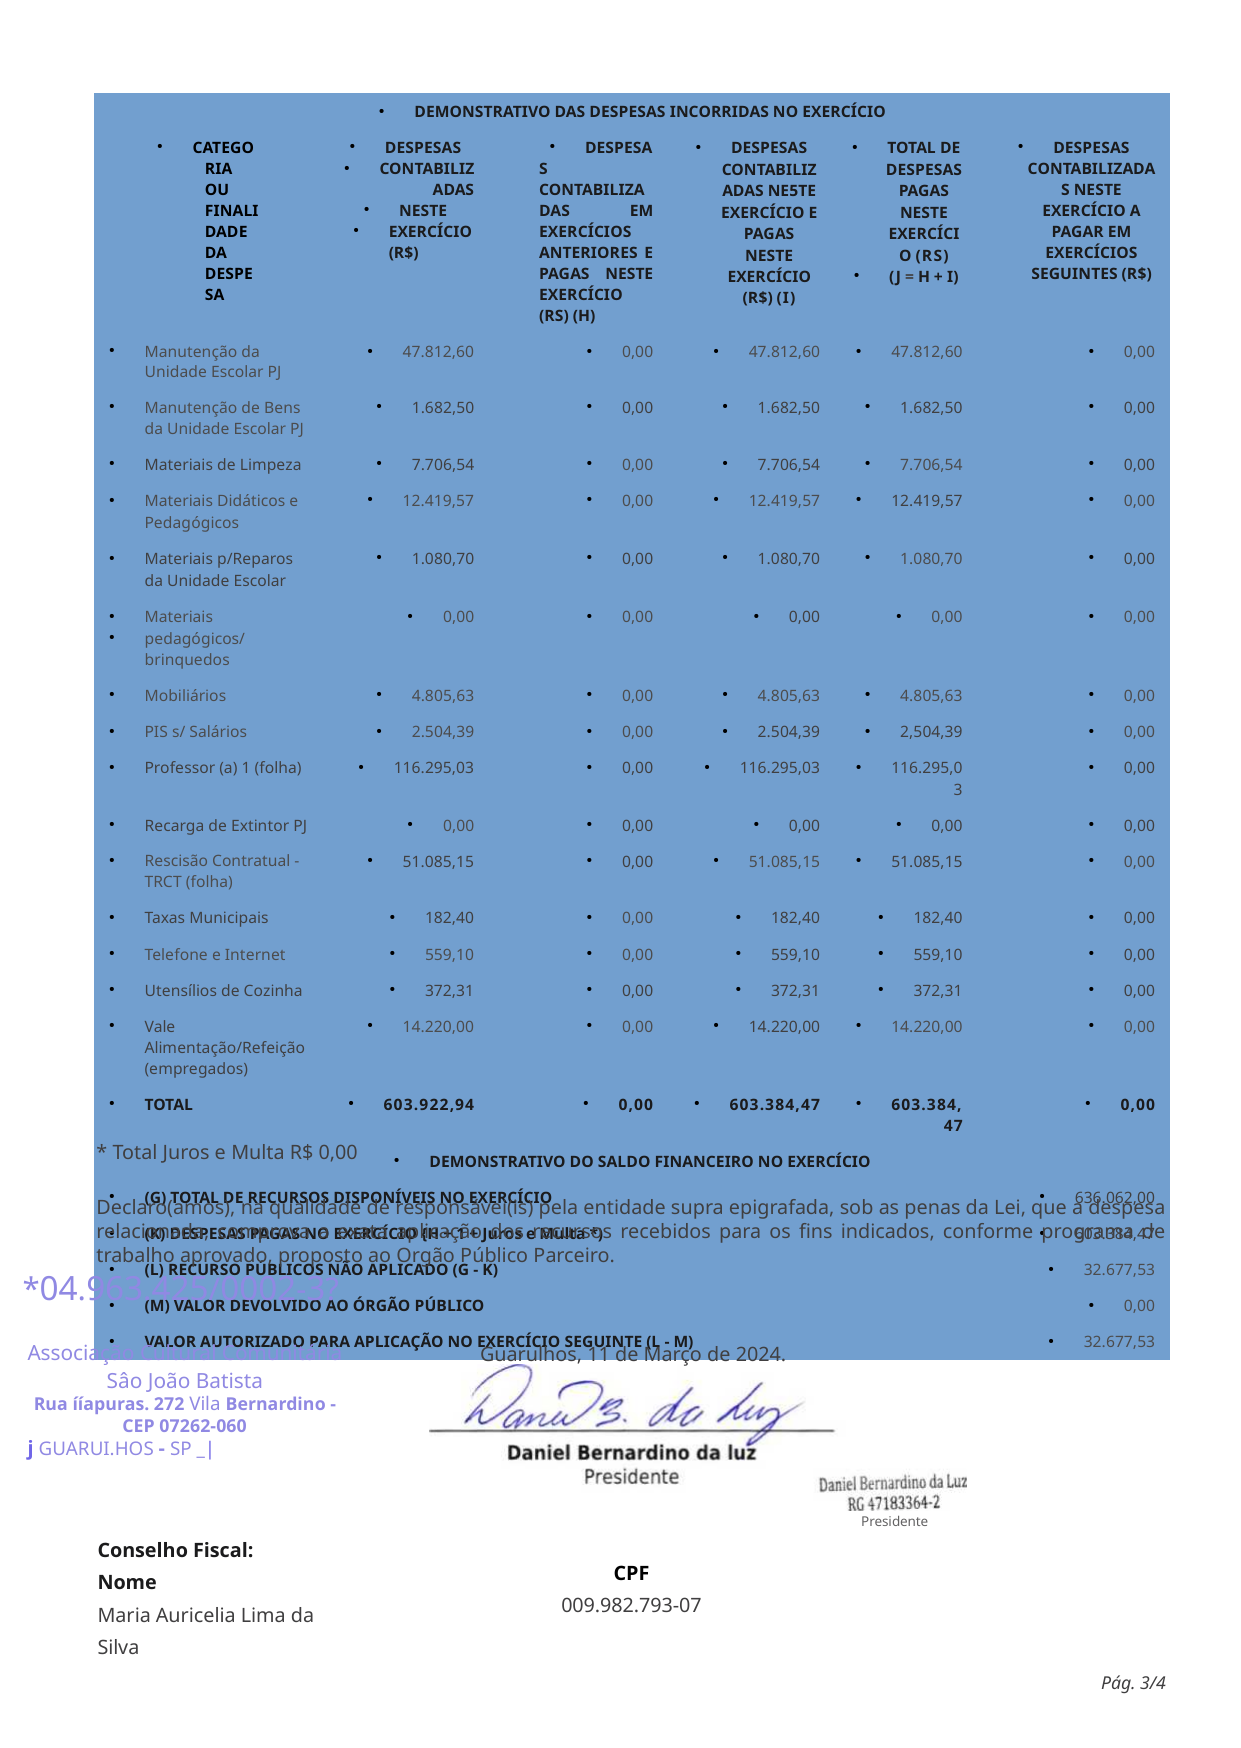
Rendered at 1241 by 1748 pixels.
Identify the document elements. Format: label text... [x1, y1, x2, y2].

table_cell 47.812,60 [835, 334, 977, 389]
table_cell 1.682,50 [322, 389, 489, 446]
table_cell 0,00 [489, 677, 668, 714]
table_cell 0,00 [489, 482, 668, 540]
table_cell 32.677,53 [977, 1252, 1170, 1288]
table_cell 0,00 [489, 1086, 668, 1143]
table_cell 0,00 [668, 807, 835, 843]
table_cell Materiais pedagógicos/brinquedos [94, 599, 322, 677]
text_box Presidente [861, 1512, 929, 1533]
table_cell 182,40 [322, 900, 489, 936]
table_cell 4.805,63 [835, 677, 977, 714]
text_box Declaro(amos), na qualidade de responsávei(is) pela entidade supra epigrafada, sob as penas da Lei, que a despesa relacionada, comprova a exata aplicação dos recursos recebidos para os fins indicados, conforme programa de trabalho aprovado, proposto ao Orgão Público Parceiro. [96, 1194, 1167, 1268]
table_cell 51.085,15 [322, 843, 489, 900]
table_cell 0,00 [322, 599, 489, 677]
table_cell 7.706,54 [835, 446, 977, 482]
text_box *04.963.425/0002-3? [22, 1267, 358, 1333]
table_cell 116.295,03 [668, 750, 835, 807]
table_cell 603.384,47 [668, 1086, 835, 1143]
table_cell 0,00 [977, 807, 1170, 843]
table_cell 0,00 [489, 714, 668, 750]
table_cell 2,504,39 [835, 714, 977, 750]
table_cell 1.682,50 [835, 389, 977, 446]
table_cell 0,00 [489, 843, 668, 900]
table_cell 0,00 [835, 807, 977, 843]
table_cell VALOR AUTORIZADO PARA APLICAÇÃO NO EXERCÍCIO SEGUINTE (L - M) [94, 1324, 977, 1360]
table_cell 0,00 [977, 714, 1170, 750]
table_cell 0,00 [489, 750, 668, 807]
table_cell 0,00 [977, 972, 1170, 1008]
table_cell Rescisão Contratual -TRCT (folha) [94, 843, 322, 900]
table_cell 0,00 [977, 1086, 1170, 1143]
table_cell 0,00 [977, 599, 1170, 677]
table_cell Manutenção de Bens da Unidade Escolar PJ [94, 389, 322, 446]
table_cell 0,00 [489, 936, 668, 972]
table_cell 0,00 [489, 599, 668, 677]
table_cell 0,00 [977, 446, 1170, 482]
table_cell 14.220,00 [322, 1008, 489, 1086]
table_cell Utensílios de Cozinha [94, 972, 322, 1008]
table_cell 12.419,57 [835, 482, 977, 540]
table_cell 1.080,70 [835, 540, 977, 599]
text_box * Total Juros e Multa R$ 0,00 [96, 1140, 359, 1165]
table_cell 603.384,47 [835, 1086, 977, 1143]
table_cell 51.085,15 [835, 843, 977, 900]
table_cell 0,00 [977, 389, 1170, 446]
table_cell 0,00 [322, 807, 489, 843]
table_cell 636.062,00 [977, 1179, 1170, 1216]
table_cell Recarga de Extintor PJ [94, 807, 322, 843]
table_cell 14.220,00 [668, 1008, 835, 1086]
table_cell 0,00 [977, 900, 1170, 936]
table_cell DEMONSTRATIVO DO SALDO FINANCEIRO NO EXERCÍCIO [94, 1143, 1170, 1179]
table_cell 7.706,54 [322, 446, 489, 482]
table_cell Manutenção da Unidade Escolar PJ [94, 334, 322, 389]
table_cell 0,00 [489, 1008, 668, 1086]
table_cell DESPESAS CONTABILIZADAS NE5TE EXERCÍCIO E PAGAS NESTE EXERCÍCIO (R$) (I) [668, 130, 835, 334]
table_cell 0,00 [977, 1008, 1170, 1086]
table_cell 0,00 [977, 482, 1170, 540]
table_cell 1.080,70 [668, 540, 835, 599]
table_cell TOTAL DE DESPESAS PAGAS NESTE EXERCÍCIO (RS) (J = H + I) [835, 130, 977, 334]
table_cell 47.812,60 [668, 334, 835, 389]
table_cell DESPESAS CONTABILIZADAS NESTE EXERCÍCIO A PAGAR EM EXERCÍCIOS SEGUINTES (R$) [977, 130, 1170, 334]
table_cell 372,31 [835, 972, 977, 1008]
table_cell DESPESAS CONTABILIZADAS EM EXERCÍCIOS ANTERIORES E PAGAS NESTE EXERCÍCIO (RS) (H) [489, 130, 668, 334]
table_cell 0,00 [489, 807, 668, 843]
table_cell TOTAL [94, 1086, 322, 1143]
text_box Guarulhos, 11 de Março de 2024. [480, 1341, 782, 1366]
table_cell 1.080,70 [322, 540, 489, 599]
table_cell 14.220,00 [835, 1008, 977, 1086]
table_cell Materiais p/Reparos da Unidade Escolar [94, 540, 322, 599]
table_cell 0,00 [977, 1288, 1170, 1324]
table_cell Materiais Didáticos e Pedagógicos [94, 482, 322, 540]
table_cell 372,31 [322, 972, 489, 1008]
text_box Associação Cultural Comunitária Sâo João Batista Rua ííapuras. 272 Vila Bernardino - CEP 07262-060 j GUARUI.HOS - SP _| [27, 1337, 363, 1487]
table_cell DESPESAS CONTABILIZADAS NESTE EXERCÍCIO (R$) [322, 130, 489, 334]
table_cell 7.706,54 [668, 446, 835, 482]
table_cell 116.295,03 [835, 750, 977, 807]
table_cell 0,00 [977, 540, 1170, 599]
table_cell 0,00 [835, 599, 977, 677]
table_cell 0,00 [489, 389, 668, 446]
table_cell 603.922,94 [322, 1086, 489, 1143]
table_cell 0,00 [489, 540, 668, 599]
table_cell 4.805,63 [322, 677, 489, 714]
table_header DEMONSTRATIVO DAS DESPESAS INCORRIDAS NO EXERCÍCIO [94, 93, 1170, 130]
table_cell 32.677,53 [977, 1324, 1170, 1360]
table_cell 0,00 [977, 750, 1170, 807]
table_cell Mobiliários [94, 677, 322, 714]
text_box Pág. 3/4 [1101, 1671, 1172, 1696]
table_cell 0,00 [977, 843, 1170, 900]
table_cell (L) RECURSO PÚBLICOS NÃO APLICADO (G - K) [358, 1268, 977, 1288]
table_cell 2.504,39 [668, 714, 835, 750]
table_cell 559,10 [668, 936, 835, 972]
table_cell 182,40 [835, 900, 977, 936]
table_cell 0,00 [977, 677, 1170, 714]
table_cell 559,10 [322, 936, 489, 972]
table_cell Professor (a) 1 (folha) [94, 750, 322, 807]
text_box Conselho Fiscal: Nome Maria Auricelia Lima da Silva [97, 1529, 360, 1615]
table_cell Telefone e Internet [94, 936, 322, 972]
table_cell Vale Alimentação/Refeição (empregados) [94, 1008, 322, 1086]
table_cell Taxas Municipais [94, 900, 322, 936]
picture [429, 1365, 967, 1511]
table_cell 0,00 [977, 334, 1170, 389]
table_cell 12.419,57 [668, 482, 835, 540]
table_cell 4.805,63 [668, 677, 835, 714]
table_cell 1.682,50 [668, 389, 835, 446]
table_cell 116.295,03 [322, 750, 489, 807]
table_cell 51.085,15 [668, 843, 835, 900]
text_box CPF 009.982.793-07 [558, 1560, 705, 1615]
table_cell (G) TOTAL DE RECURSOS DISPONÍVEIS NO EXERCÍCIO [94, 1179, 977, 1216]
table_cell 559,10 [835, 936, 977, 972]
table_cell 0,00 [489, 900, 668, 936]
table_cell CATEGORIA OU FINALIDADE DA DESPESA [94, 130, 322, 334]
table_cell 0,00 [977, 936, 1170, 972]
table_cell 0,00 [489, 972, 668, 1008]
table_cell 372,31 [668, 972, 835, 1008]
table_cell 12.419,57 [322, 482, 489, 540]
table_cell (M) VALOR DEVOLVIDO AO ÓRGÃO PÚBLICO [358, 1288, 977, 1324]
table_cell PIS s/ Salários [94, 714, 322, 750]
table_cell 0,00 [489, 334, 668, 389]
table_cell 0,00 [668, 599, 835, 677]
table_cell 182,40 [668, 900, 835, 936]
table_cell Materiais de Limpeza [94, 446, 322, 482]
table_cell 0,00 [489, 446, 668, 482]
table_cell 2.504,39 [322, 714, 489, 750]
table_cell 47.812,60 [322, 334, 489, 389]
